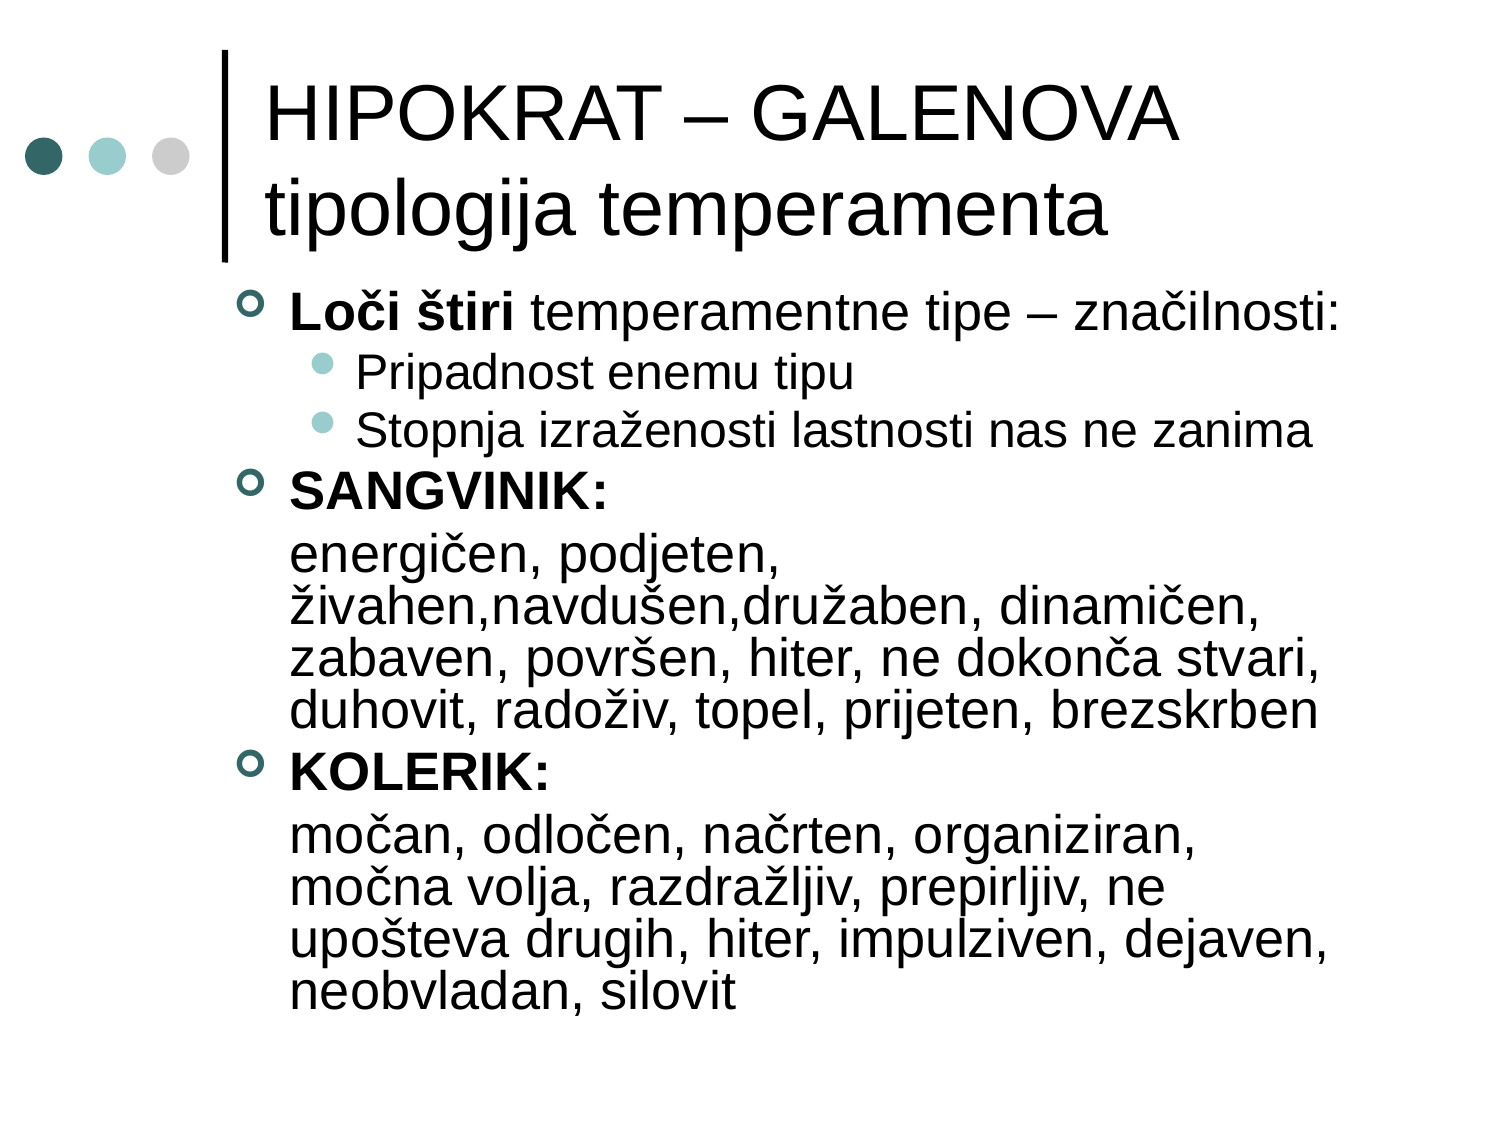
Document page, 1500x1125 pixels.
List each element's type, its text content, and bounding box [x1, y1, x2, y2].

list Loči štiri temperamentne tipe – značilnosti: Pripadnost enemu tipu Stopnja izraženosti lastnosti nas ne zanima SANGVINIK: energičen, podjeten, živahen,navdušen,družaben, dinamičen, zabaven, površen, hiter, ne dokonča stvari, duhovit, radoživ, topel, prijeten, brezskrben KOLERIK: močan, odločen, načrten, organiziran, močna volja, razdražljiv, prepirljiv, ne upošteva drugih, hiter, impulziven, dejaven, neobvladan, silovit [218, 281, 1369, 957]
title HIPOKRAT – GALENOVA tipologija temperamenta [249, 31, 1400, 282]
